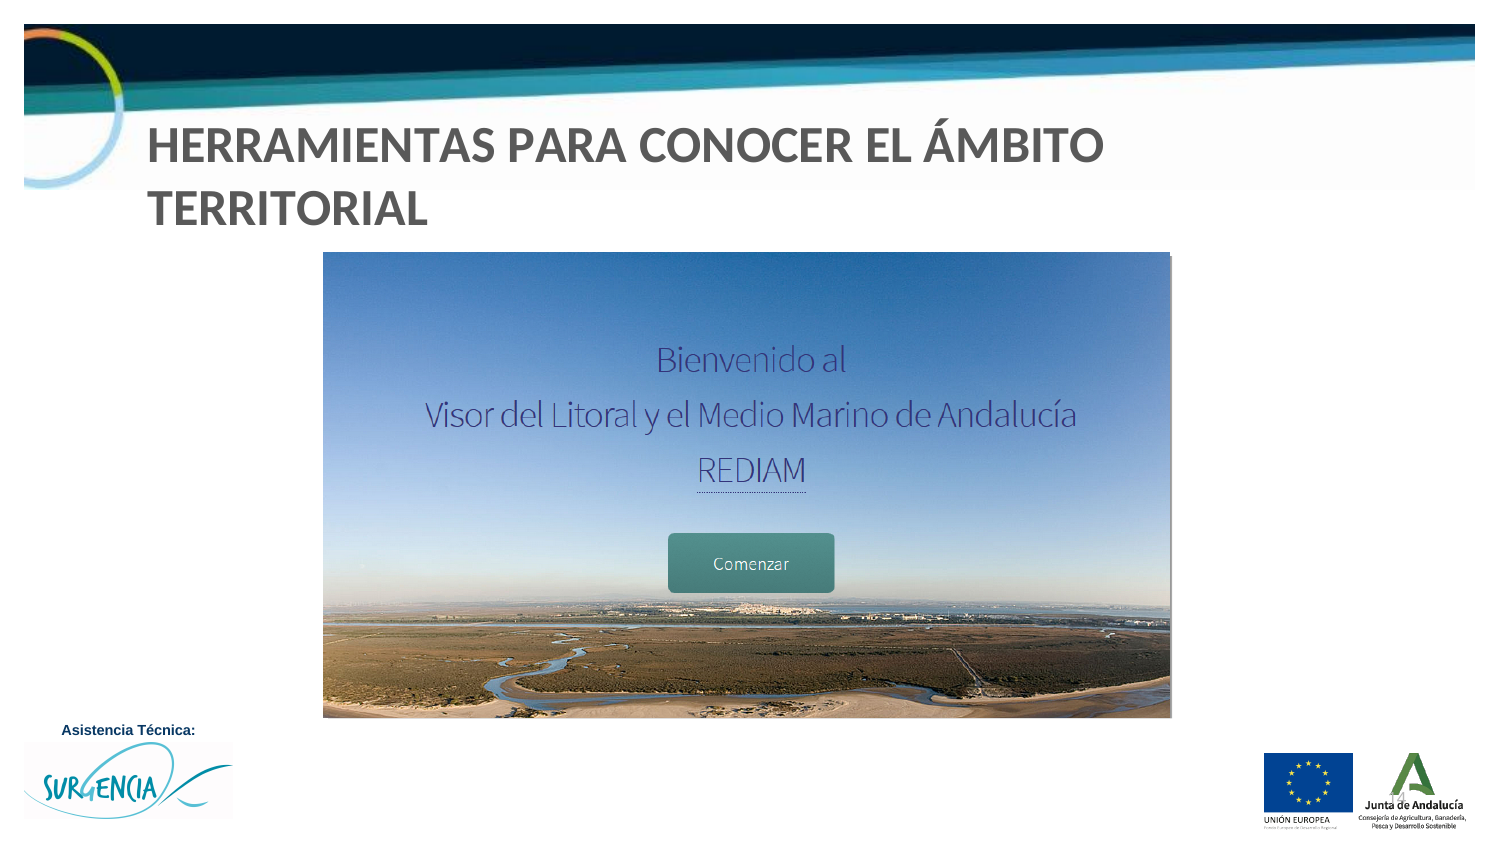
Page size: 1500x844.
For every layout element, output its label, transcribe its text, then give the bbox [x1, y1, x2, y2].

picture [323, 252, 1170, 718]
text_box Asistencia Técnica: [41, 705, 216, 754]
picture [24, 24, 1475, 190]
picture [24, 742, 233, 819]
text_box ‹#› [1387, 787, 1472, 831]
picture [1264, 753, 1476, 830]
text_box HERRAMIENTAS PARA CONOCER EL ÁMBITO TERRITORIAL [121, 95, 1372, 253]
